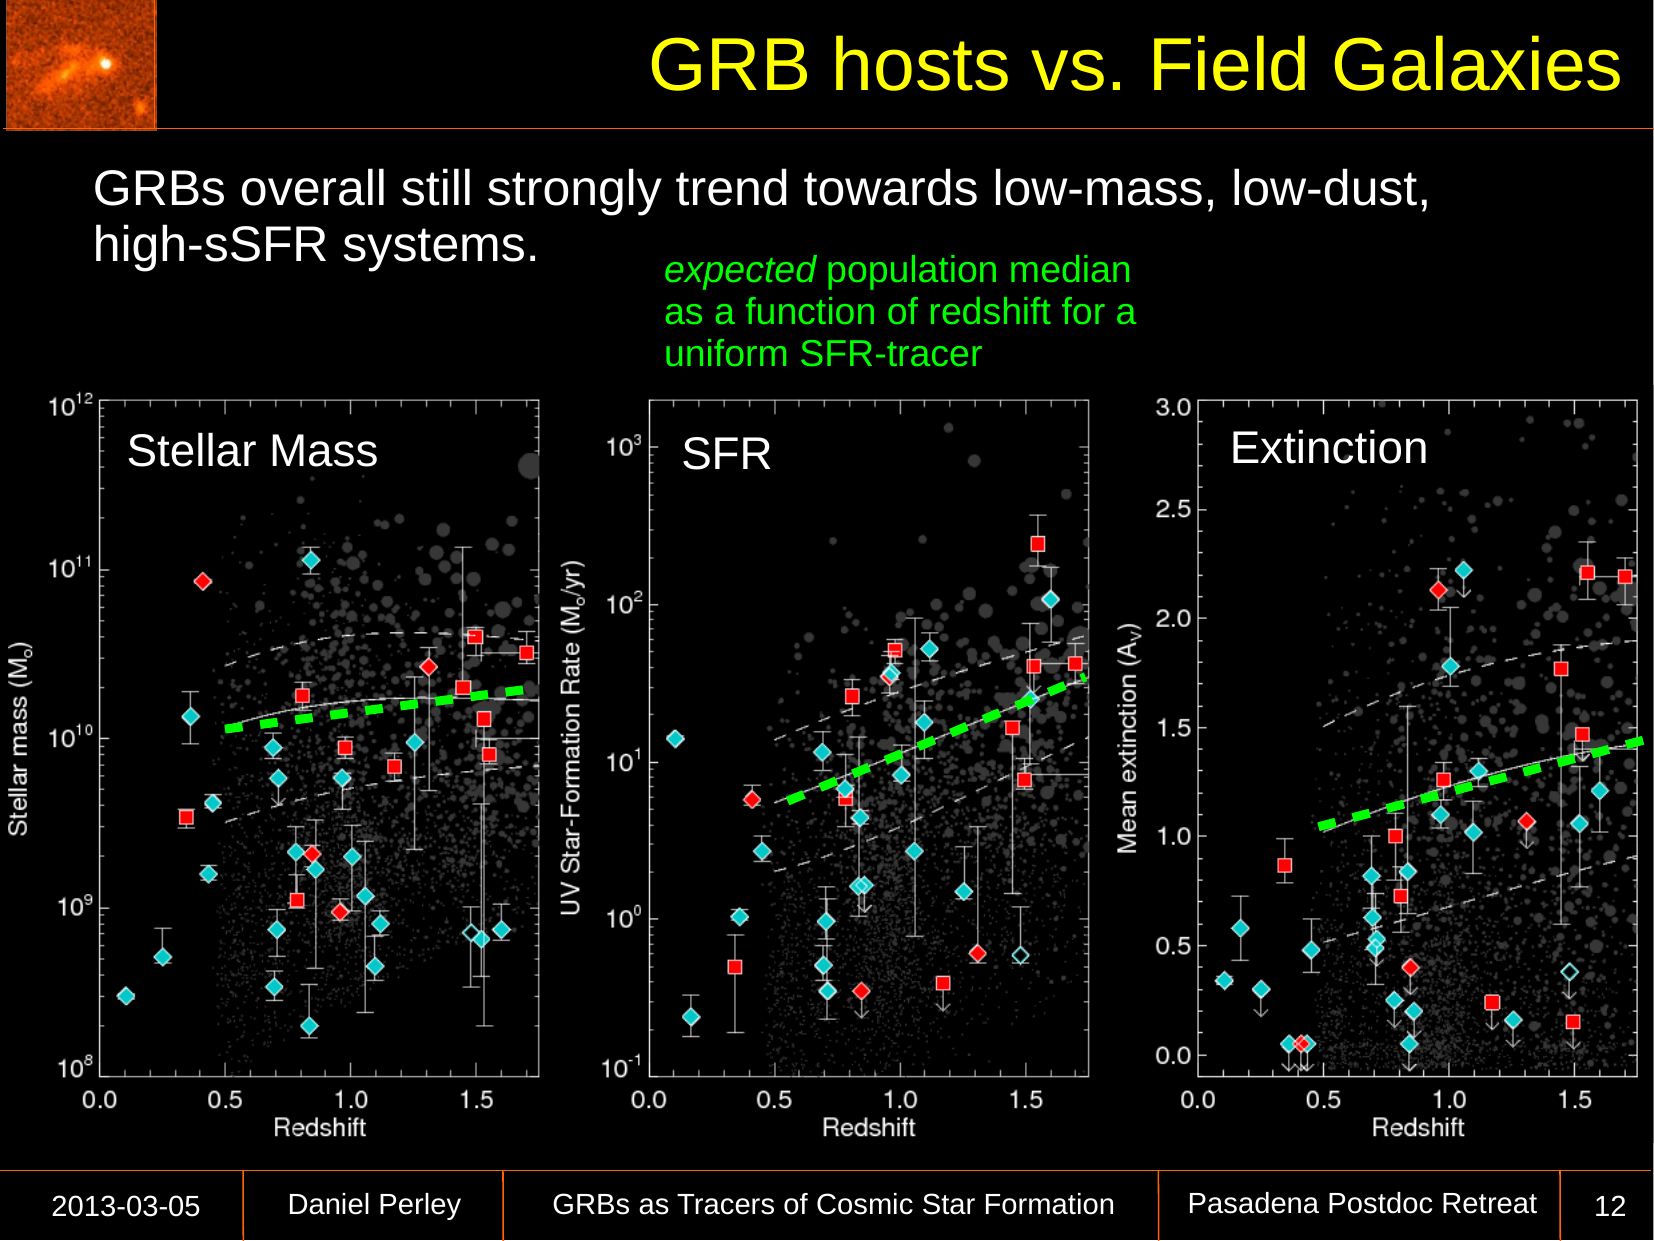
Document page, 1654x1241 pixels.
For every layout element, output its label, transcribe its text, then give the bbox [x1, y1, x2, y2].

title GRB hosts vs. Field Galaxies [187, 21, 1624, 108]
picture [7, 0, 154, 128]
text_box expected population median as a function of redshift for a uniform SFR-tracer [649, 240, 1175, 382]
text_box GRBs overall still strongly trend towards low-mass, low-dust, high-sSFR systems. [75, 150, 1576, 283]
text_box Extinction [1212, 411, 1625, 484]
picture [0, 385, 1654, 1143]
text_box Stellar Mass [108, 414, 522, 487]
text_box SFR [663, 417, 1076, 490]
